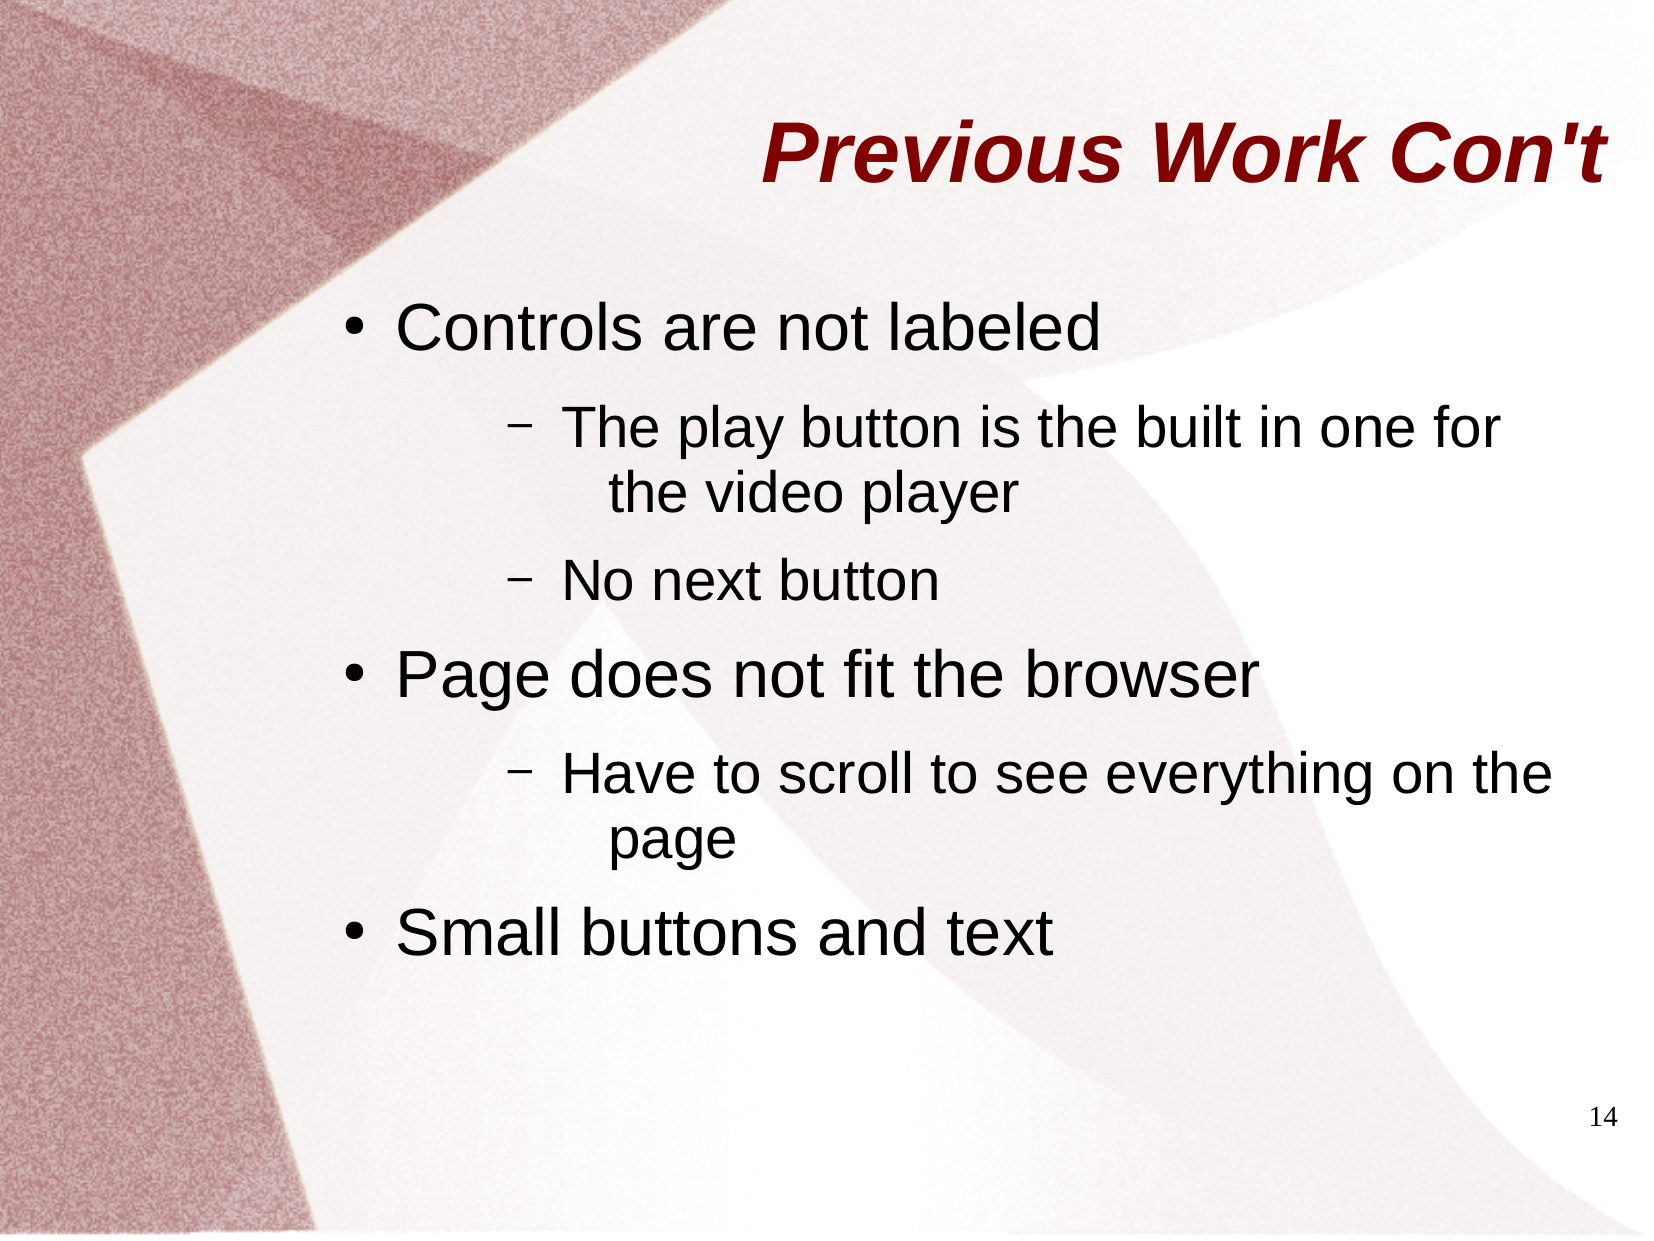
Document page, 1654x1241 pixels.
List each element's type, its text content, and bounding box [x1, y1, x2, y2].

title Previous Work Con't [596, 49, 1607, 257]
list Controls are not labeled The play button is the built in one for the video player No next button Page does not fit the browser Have to scroll to see everything on the page Small buttons and text [324, 290, 1601, 969]
picture [0, 0, 1654, 1241]
